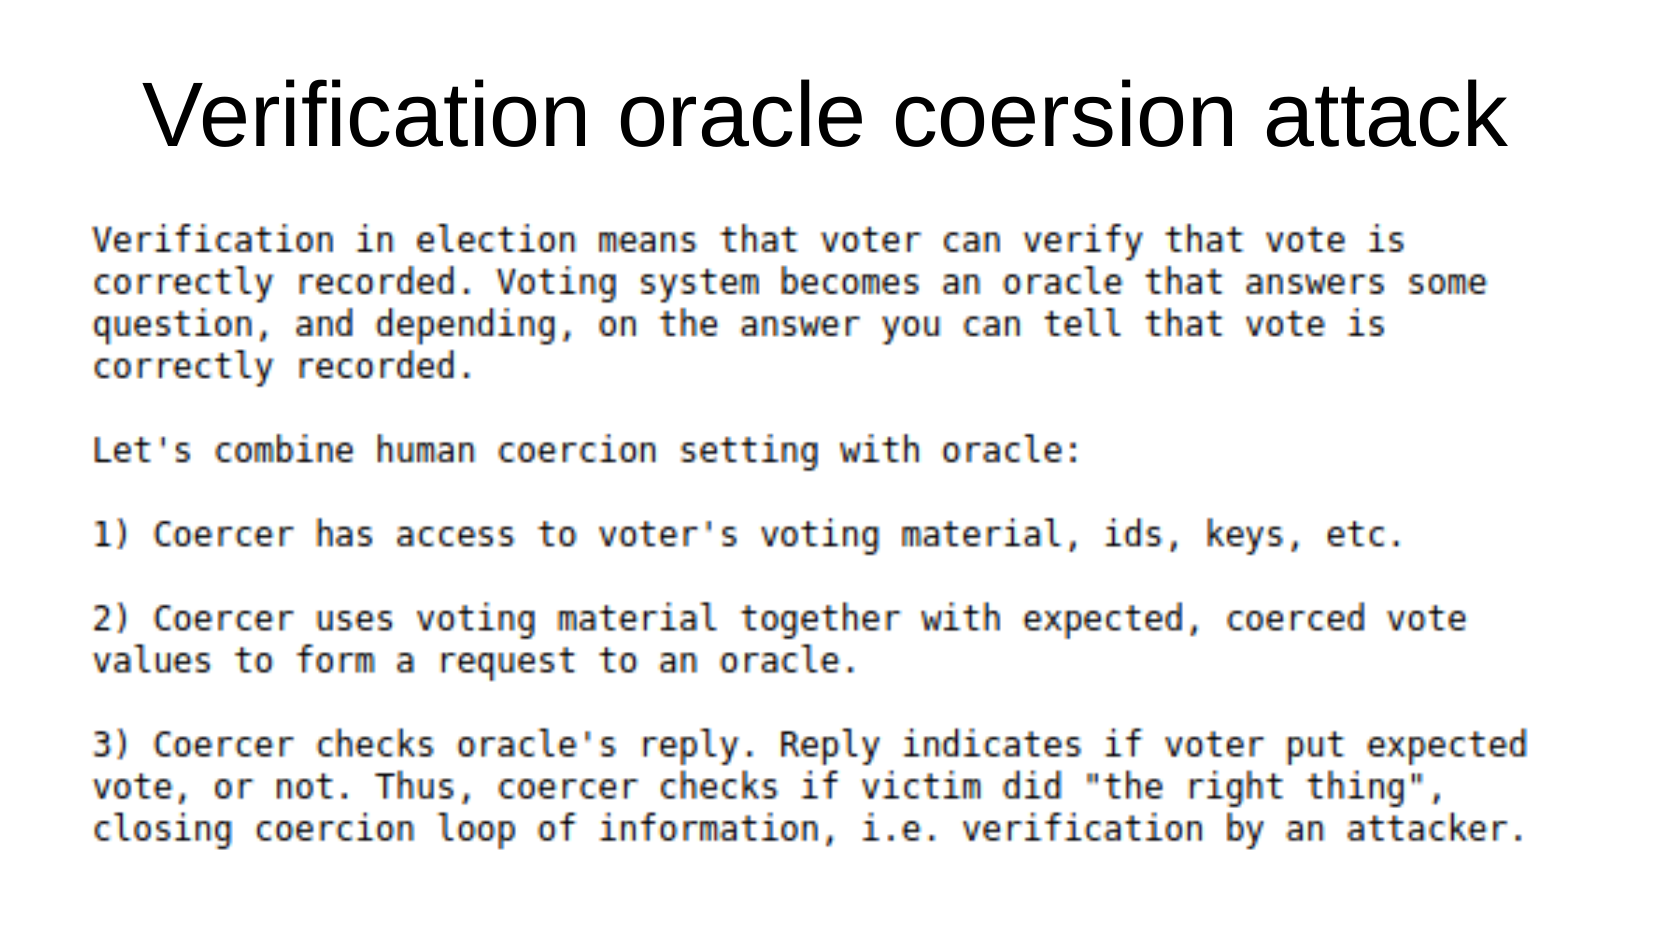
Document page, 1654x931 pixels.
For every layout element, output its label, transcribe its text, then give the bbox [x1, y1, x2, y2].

title Verification oracle coersion attack [82, 37, 1571, 193]
picture [76, 222, 1553, 865]
